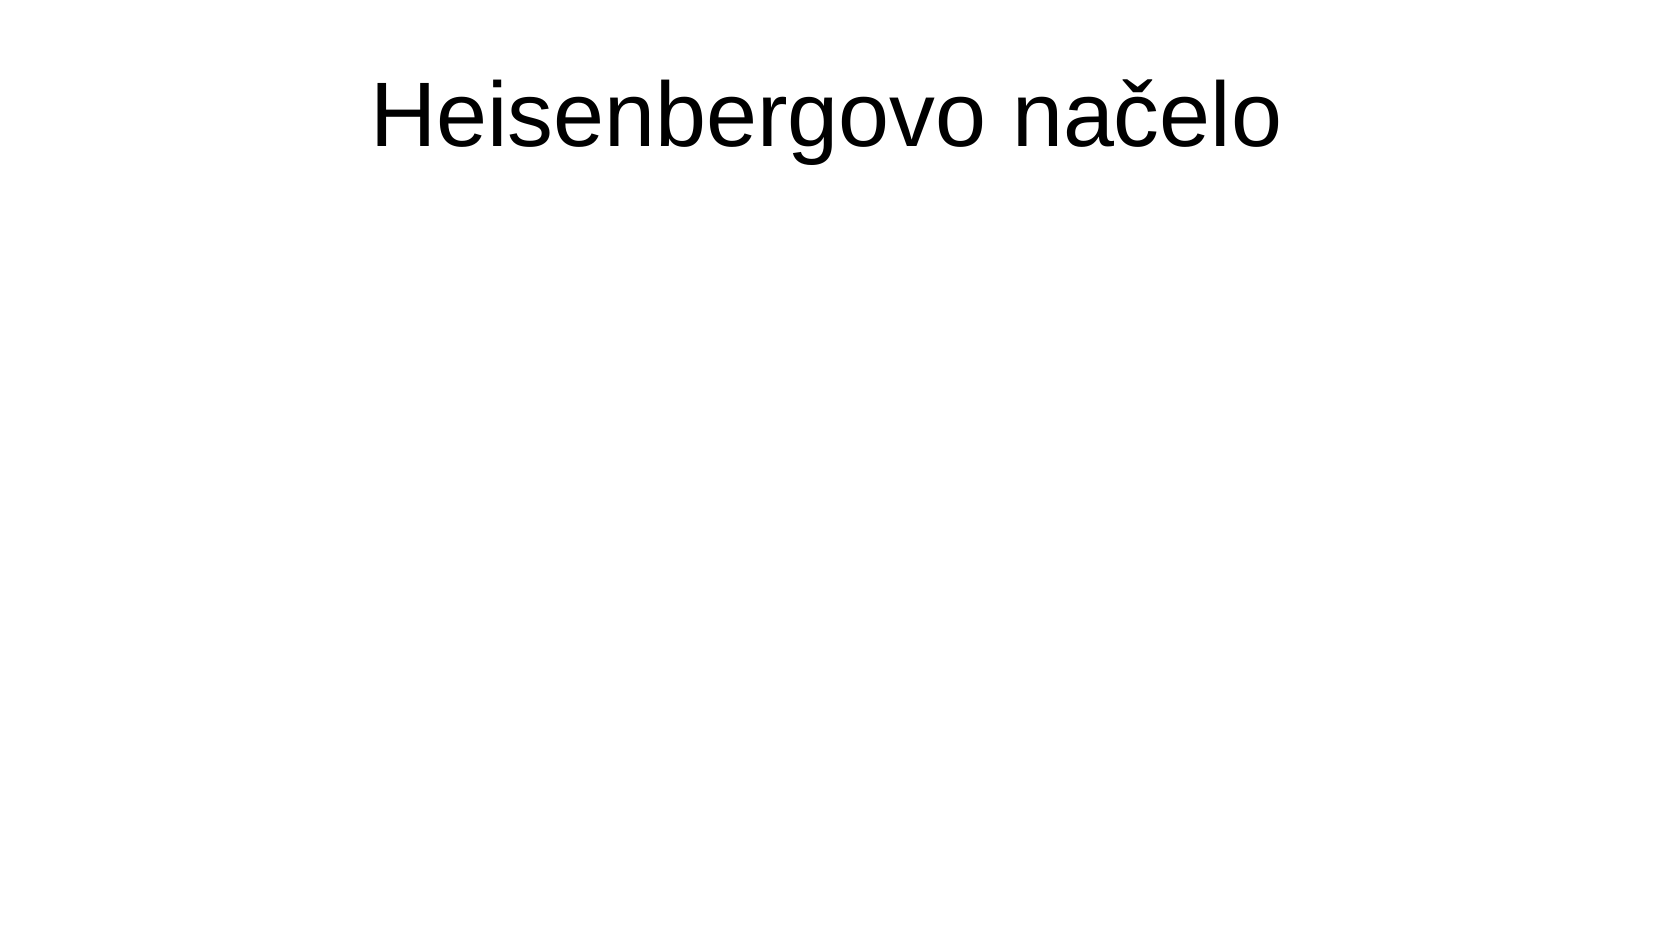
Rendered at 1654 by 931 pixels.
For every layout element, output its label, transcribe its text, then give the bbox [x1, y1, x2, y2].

title Heisenbergovo načelo [82, 37, 1571, 193]
